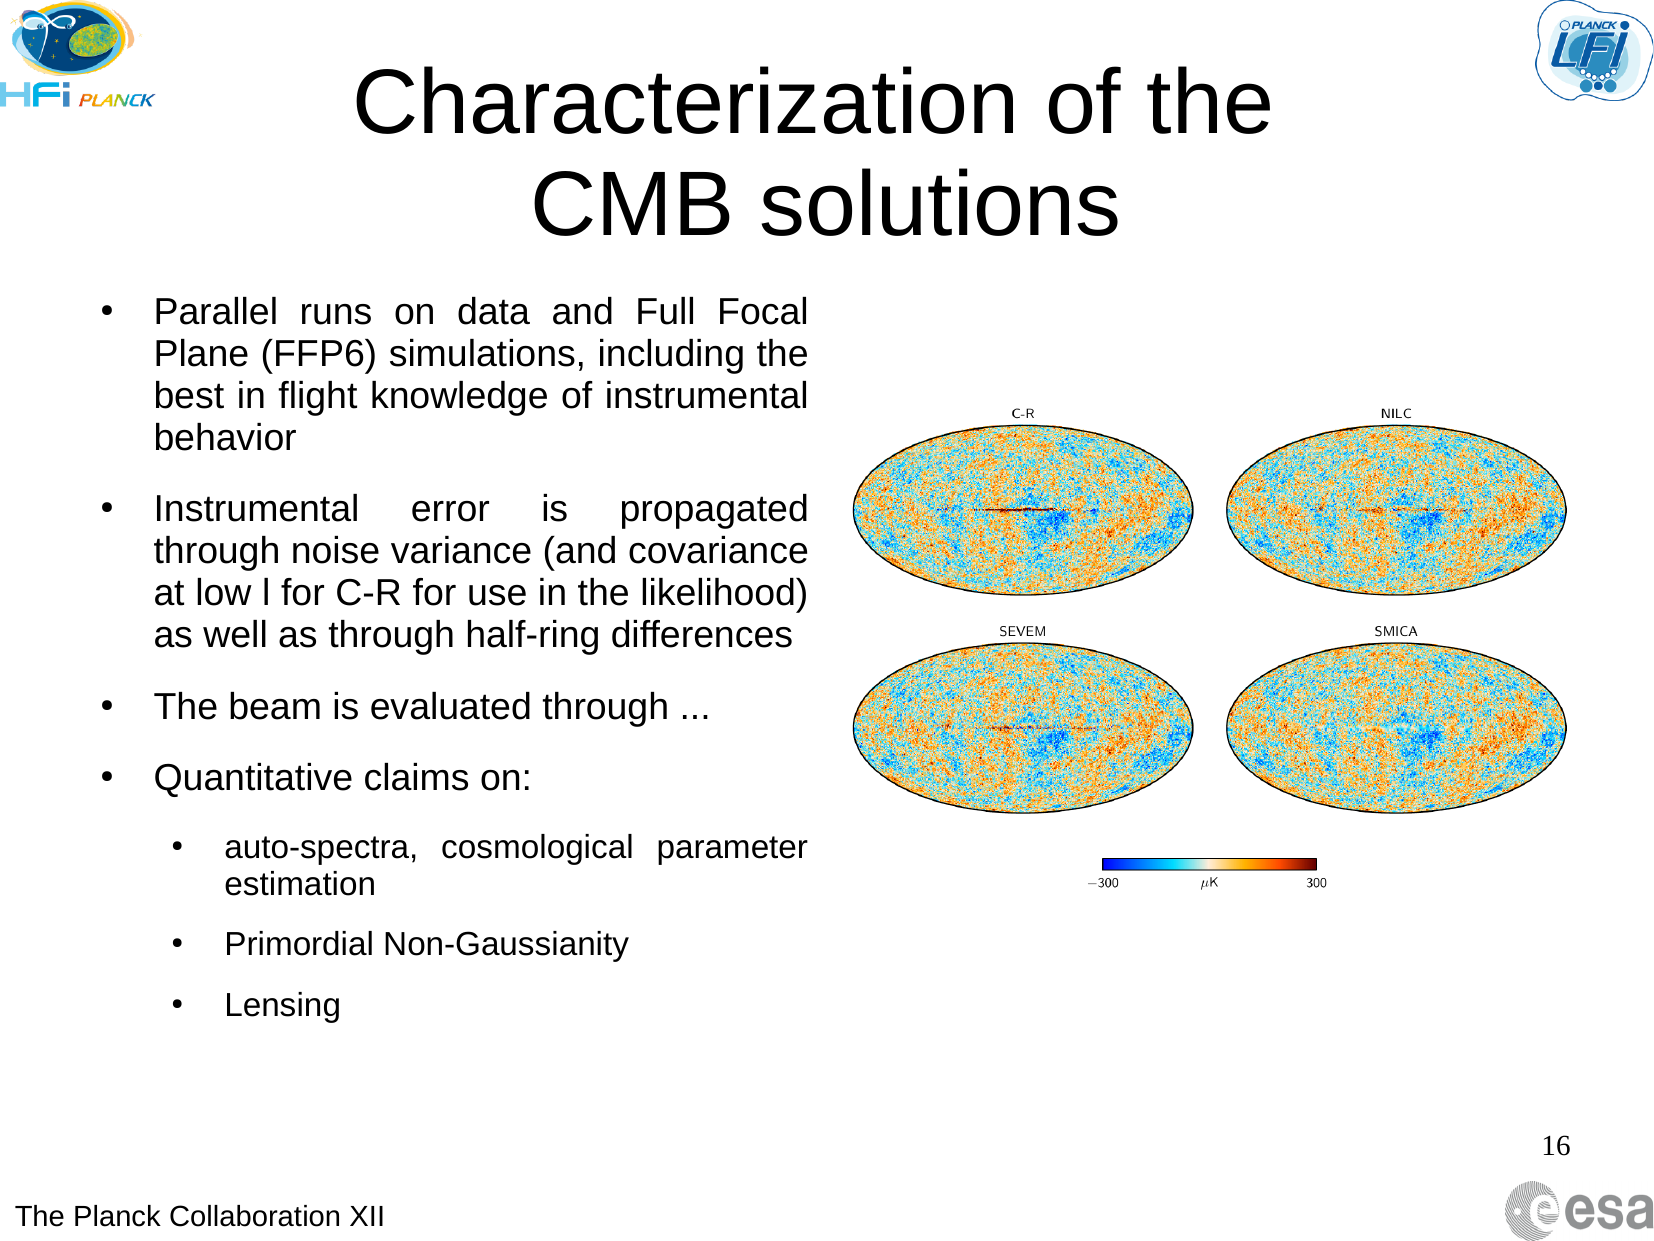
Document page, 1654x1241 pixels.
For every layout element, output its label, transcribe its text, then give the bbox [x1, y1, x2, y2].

picture [845, 402, 1572, 898]
picture [1505, 1181, 1654, 1241]
text_box The Planck Collaboration XII [0, 1192, 402, 1241]
list Parallel runs on data and Full Focal Plane (FFP6) simulations, including the best in flight knowledge of instrumental behavior Instrumental error is propagated through noise variance (and covariance at low l for C-R for use in the likelihood) as well as through half-ring differences The beam is evaluated through ... Quantitative claims on: auto-spectra, cosmological parameter estimation Primordial Non-Gaussianity Lensing [82, 290, 809, 1024]
title Characterization of the CMB solutions [82, 49, 1571, 257]
picture [0, 0, 156, 108]
picture [1535, 0, 1654, 101]
